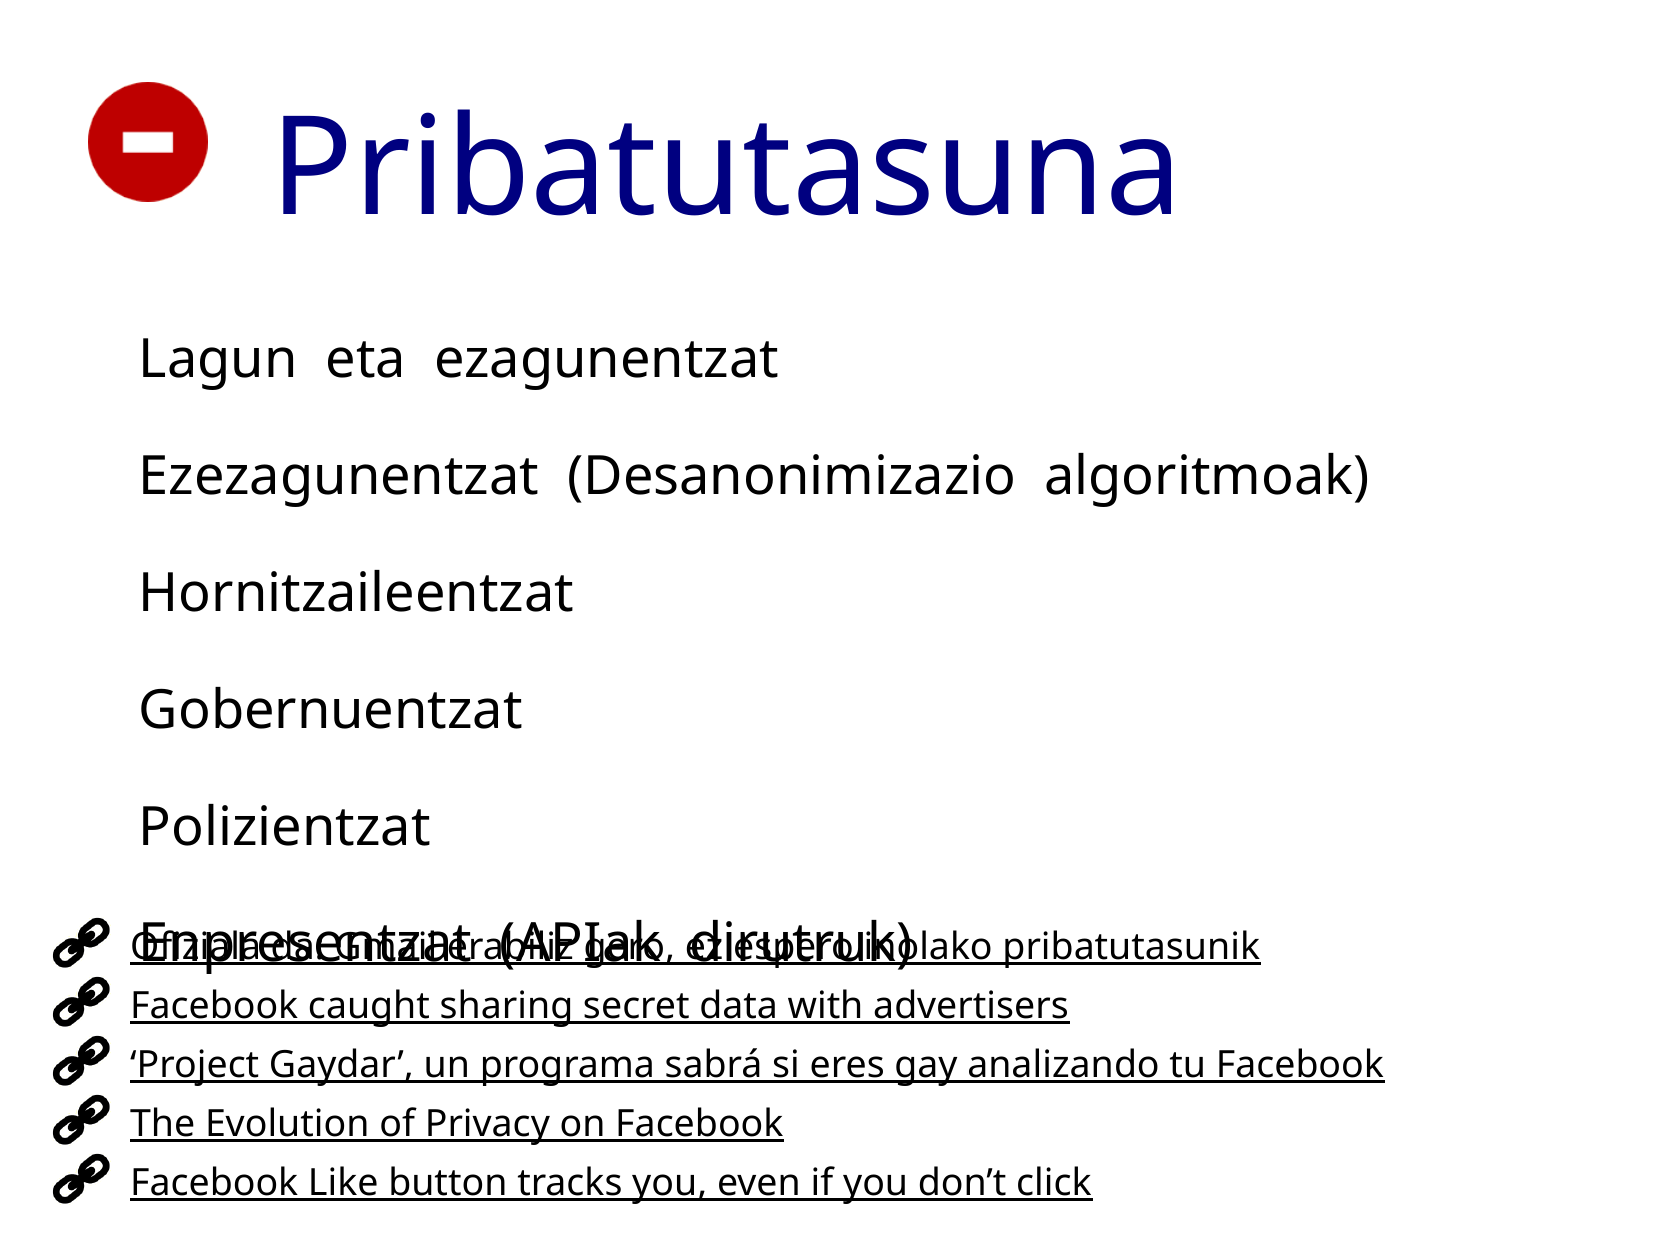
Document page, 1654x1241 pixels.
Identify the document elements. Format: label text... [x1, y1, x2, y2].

text_box The Evolution of Privacy on Facebook [115, 1088, 778, 1146]
picture [51, 1093, 111, 1146]
picture [51, 975, 111, 1028]
picture [51, 1034, 111, 1087]
picture [51, 1152, 111, 1205]
text_box ‘Project Gaydar’, un programa sabrá si eres gay analizando tu Facebook [115, 1029, 1344, 1087]
text_box Facebook Like button tracks you, even if you don’t click [115, 1147, 1077, 1206]
text_box Ofiziala da: Gmail erabiliz gero, ez espero inolako pribatutasunik [115, 911, 1233, 969]
picture [88, 82, 208, 202]
text_box Lagun eta ezagunentzat Ezezagunentzat (Desanonimizazio algoritmoak) Hornitzaileentzat Gobernuentzat Polizientzat Enpresentzat (APIak dirutruk) [124, 275, 1601, 836]
picture [51, 916, 111, 969]
text_box Facebook caught sharing secret data with advertisers [115, 970, 1048, 1028]
text_box Pribatutasuna [256, 59, 1330, 237]
